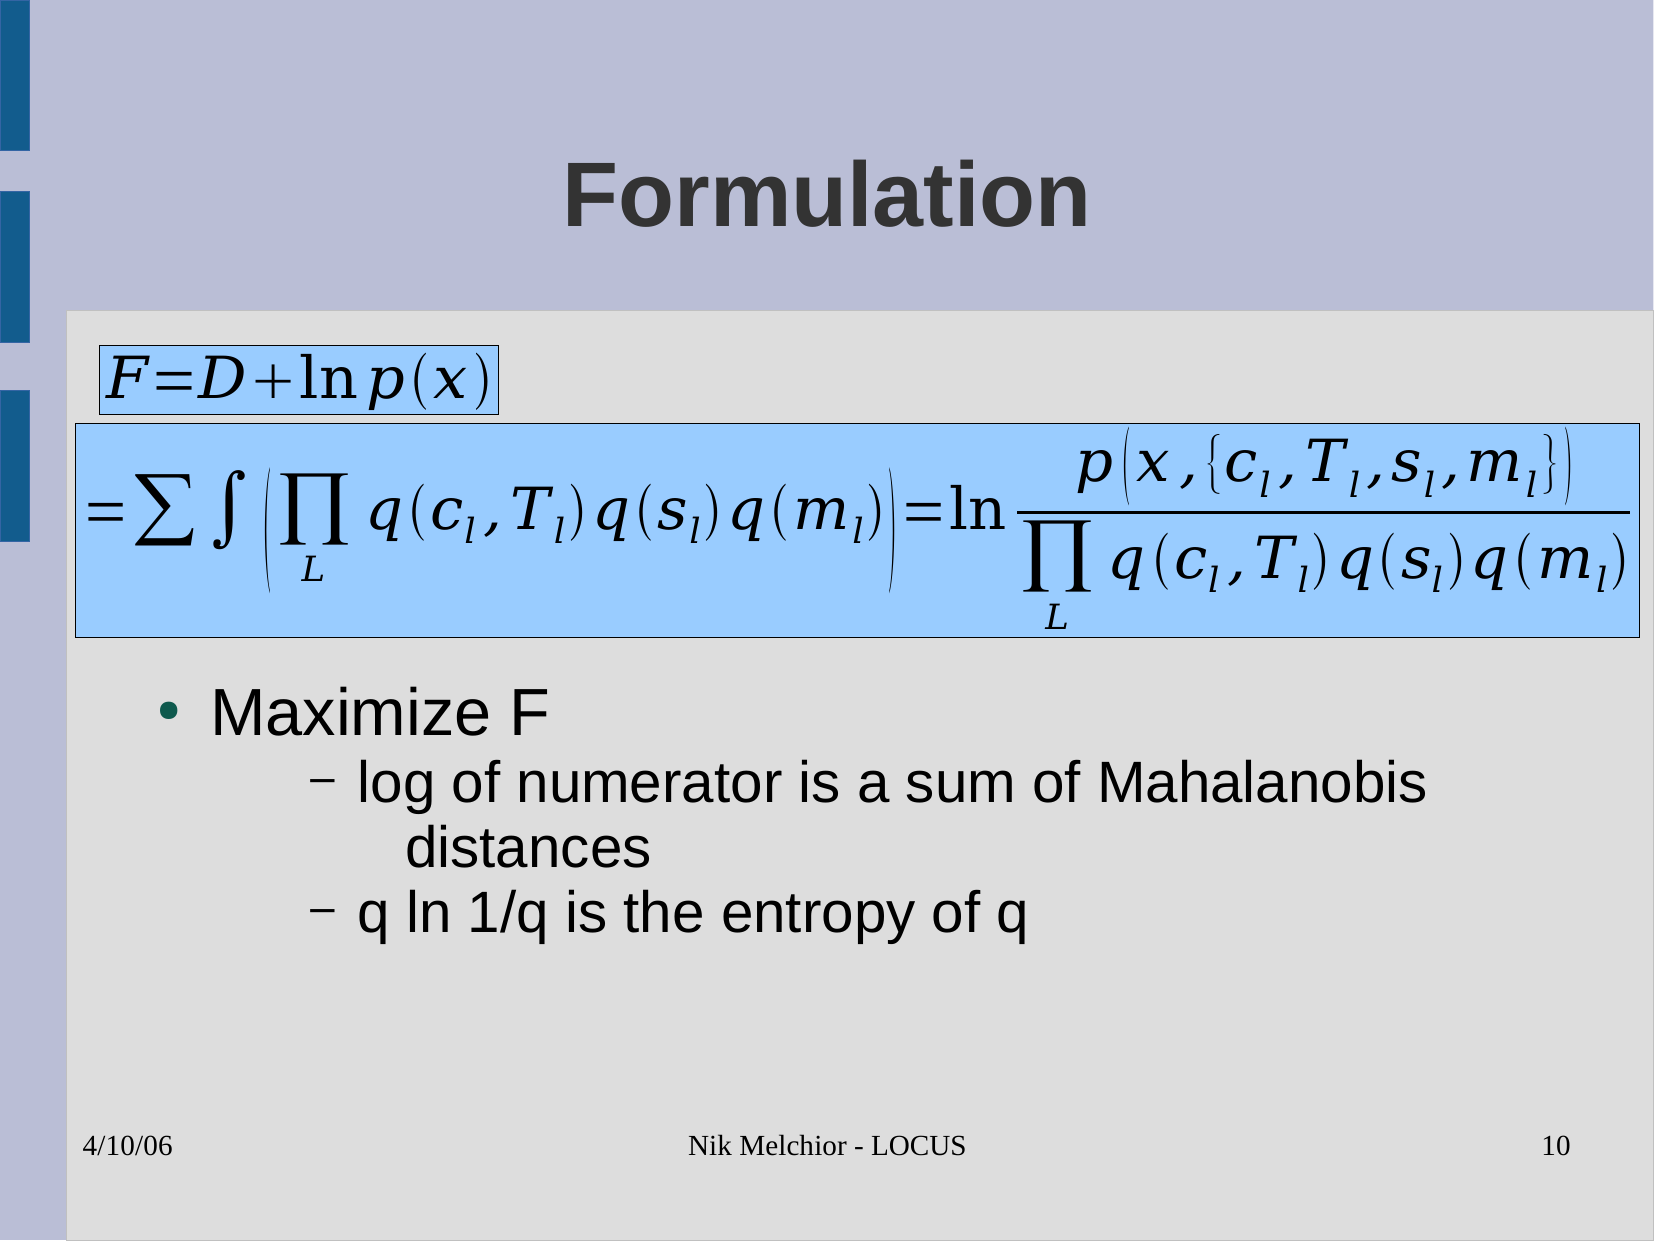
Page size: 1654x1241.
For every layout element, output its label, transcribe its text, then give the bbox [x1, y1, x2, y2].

chart [75, 423, 1640, 638]
title Formulation [121, 91, 1534, 299]
list Maximize F log of numerator is a sum of Mahalanobis distances q ln 1/q is the entropy of q [121, 675, 1534, 1127]
chart [99, 345, 499, 415]
